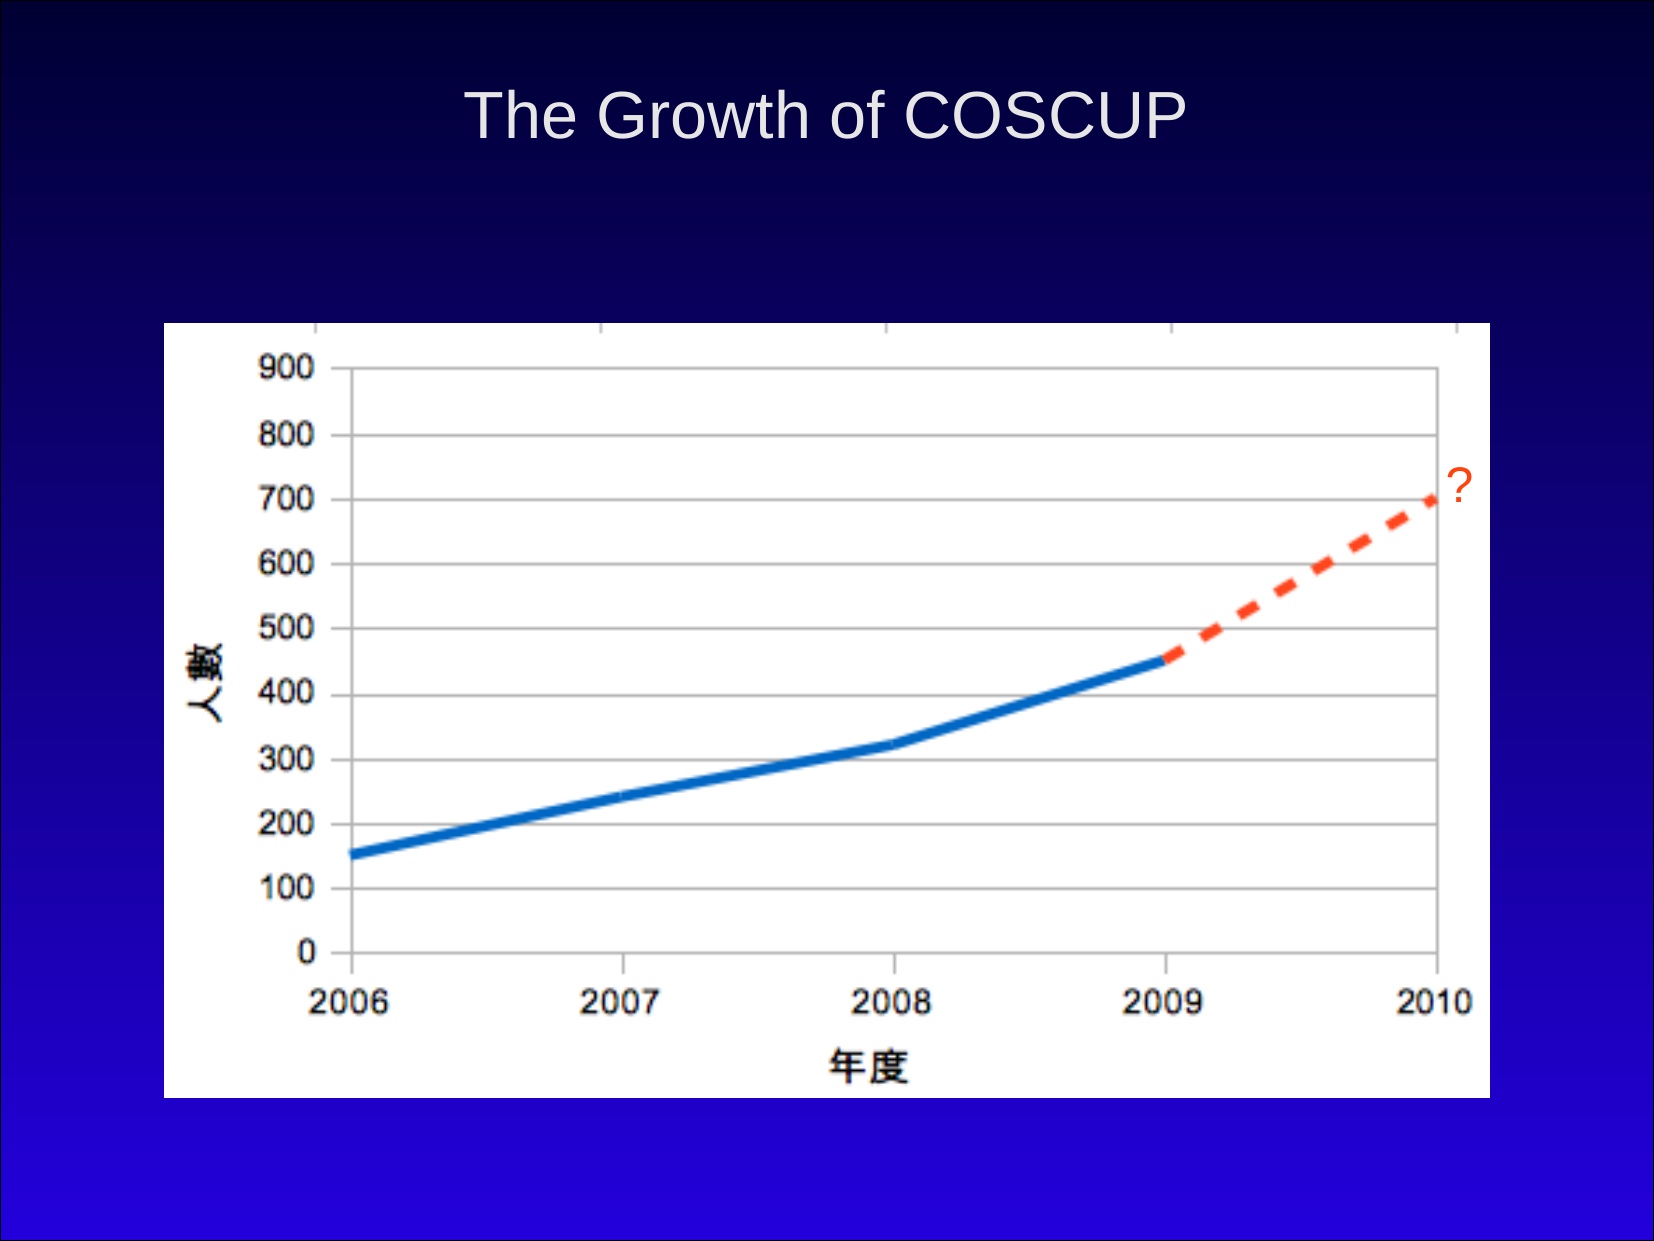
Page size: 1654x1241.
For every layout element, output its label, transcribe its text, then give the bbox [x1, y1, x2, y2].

text_box ? [1430, 450, 1538, 521]
picture [164, 323, 1490, 1098]
title The Growth of COSCUP [82, 49, 1571, 182]
